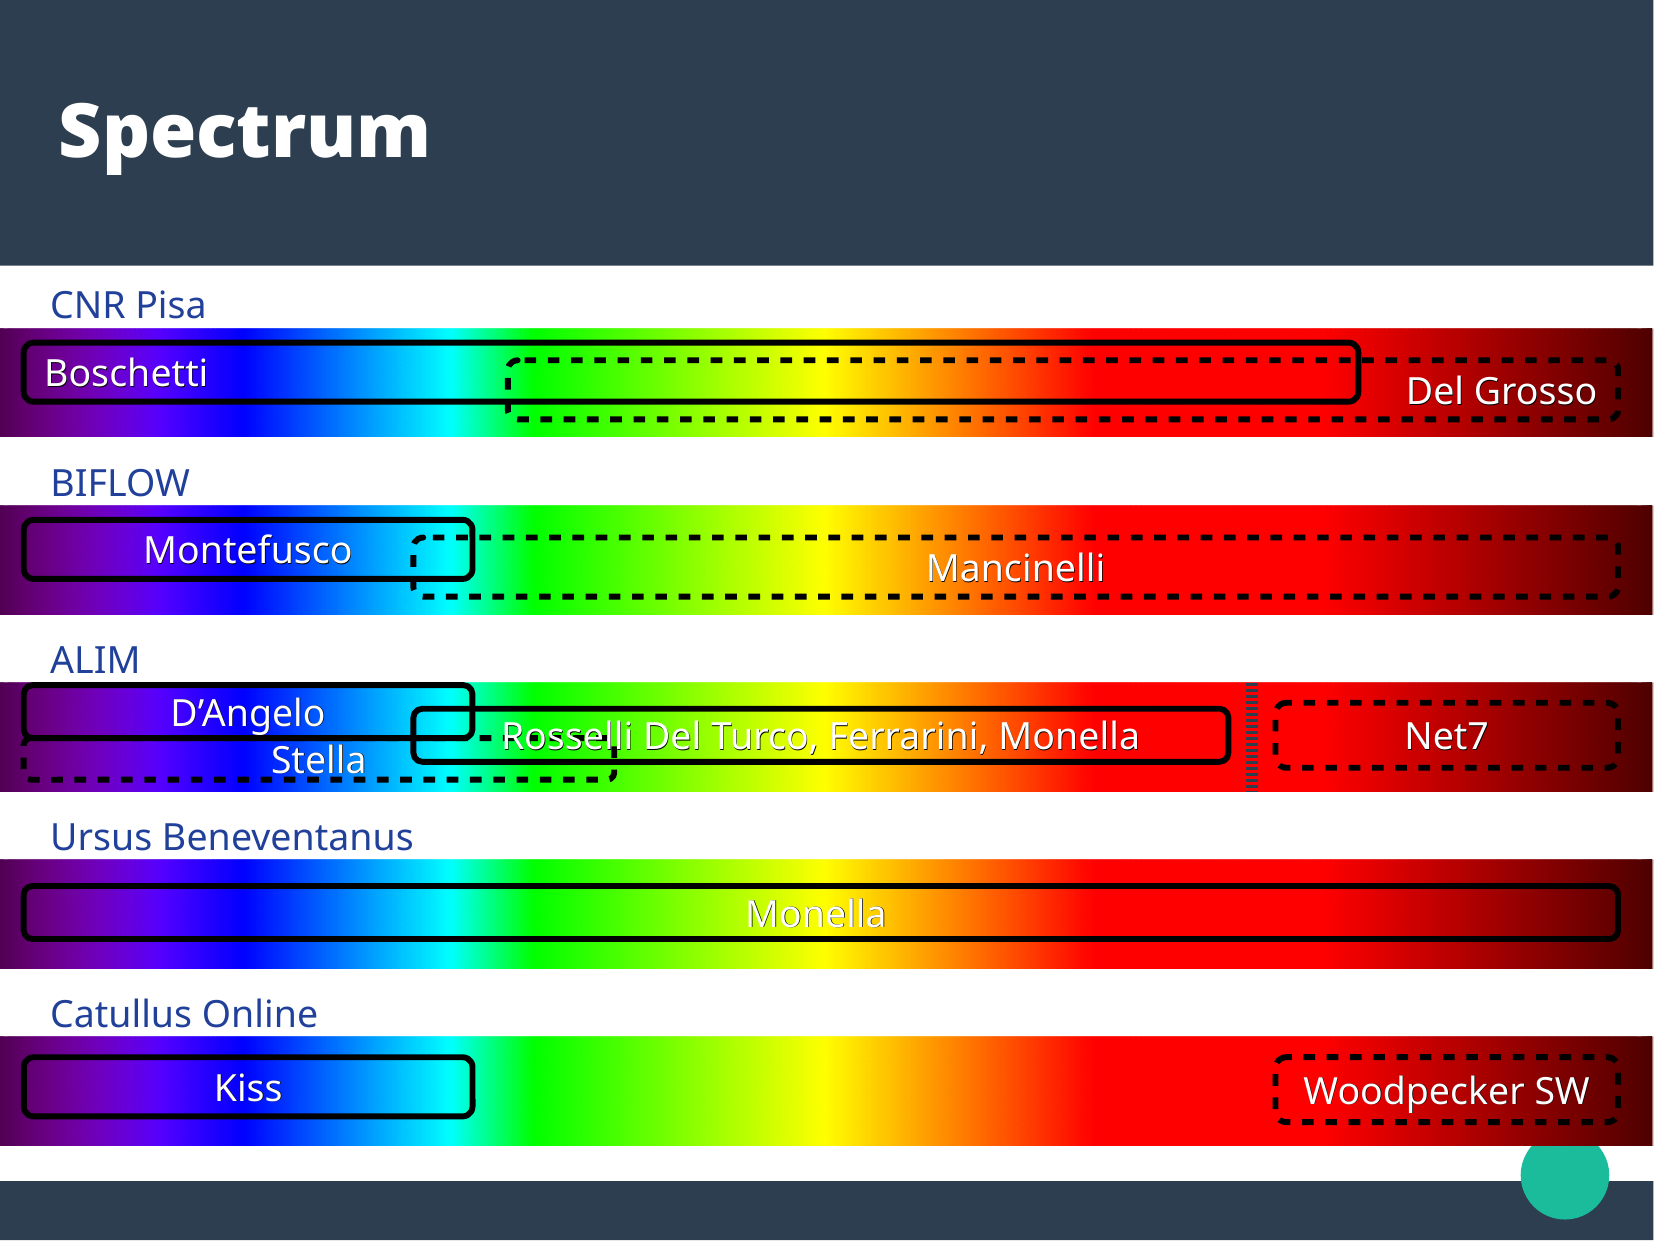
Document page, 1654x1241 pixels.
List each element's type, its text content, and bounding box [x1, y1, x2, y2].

text_box Woodpecker SW [1275, 1057, 1619, 1123]
picture [0, 859, 1654, 969]
text_box Montefusco [23, 519, 473, 579]
text_box Rosselli Del Turco, Ferrarini, Monella [413, 708, 1229, 762]
picture [0, 328, 1654, 438]
text_box Monella [23, 886, 1619, 940]
text_box D’Angelo [23, 685, 473, 738]
text_box Mancinelli [413, 537, 1619, 597]
picture [0, 682, 387, 792]
text_box Catullus Online [35, 980, 351, 1039]
text_box BIFLOW [35, 448, 210, 508]
text_box ALIM [35, 625, 156, 685]
picture [156, 682, 1654, 792]
text_box Ursus Beneventanus [35, 803, 508, 862]
picture [0, 505, 1654, 615]
text_box Boschetti [23, 342, 1359, 402]
text_box Stella [23, 738, 615, 780]
title Spectrum [59, 49, 1595, 207]
text_box Kiss [23, 1057, 473, 1117]
text_box Del Grosso [507, 360, 1619, 420]
text_box CNR Pisa [35, 271, 233, 331]
text_box Net7 [1275, 702, 1619, 768]
picture [0, 1036, 1654, 1146]
